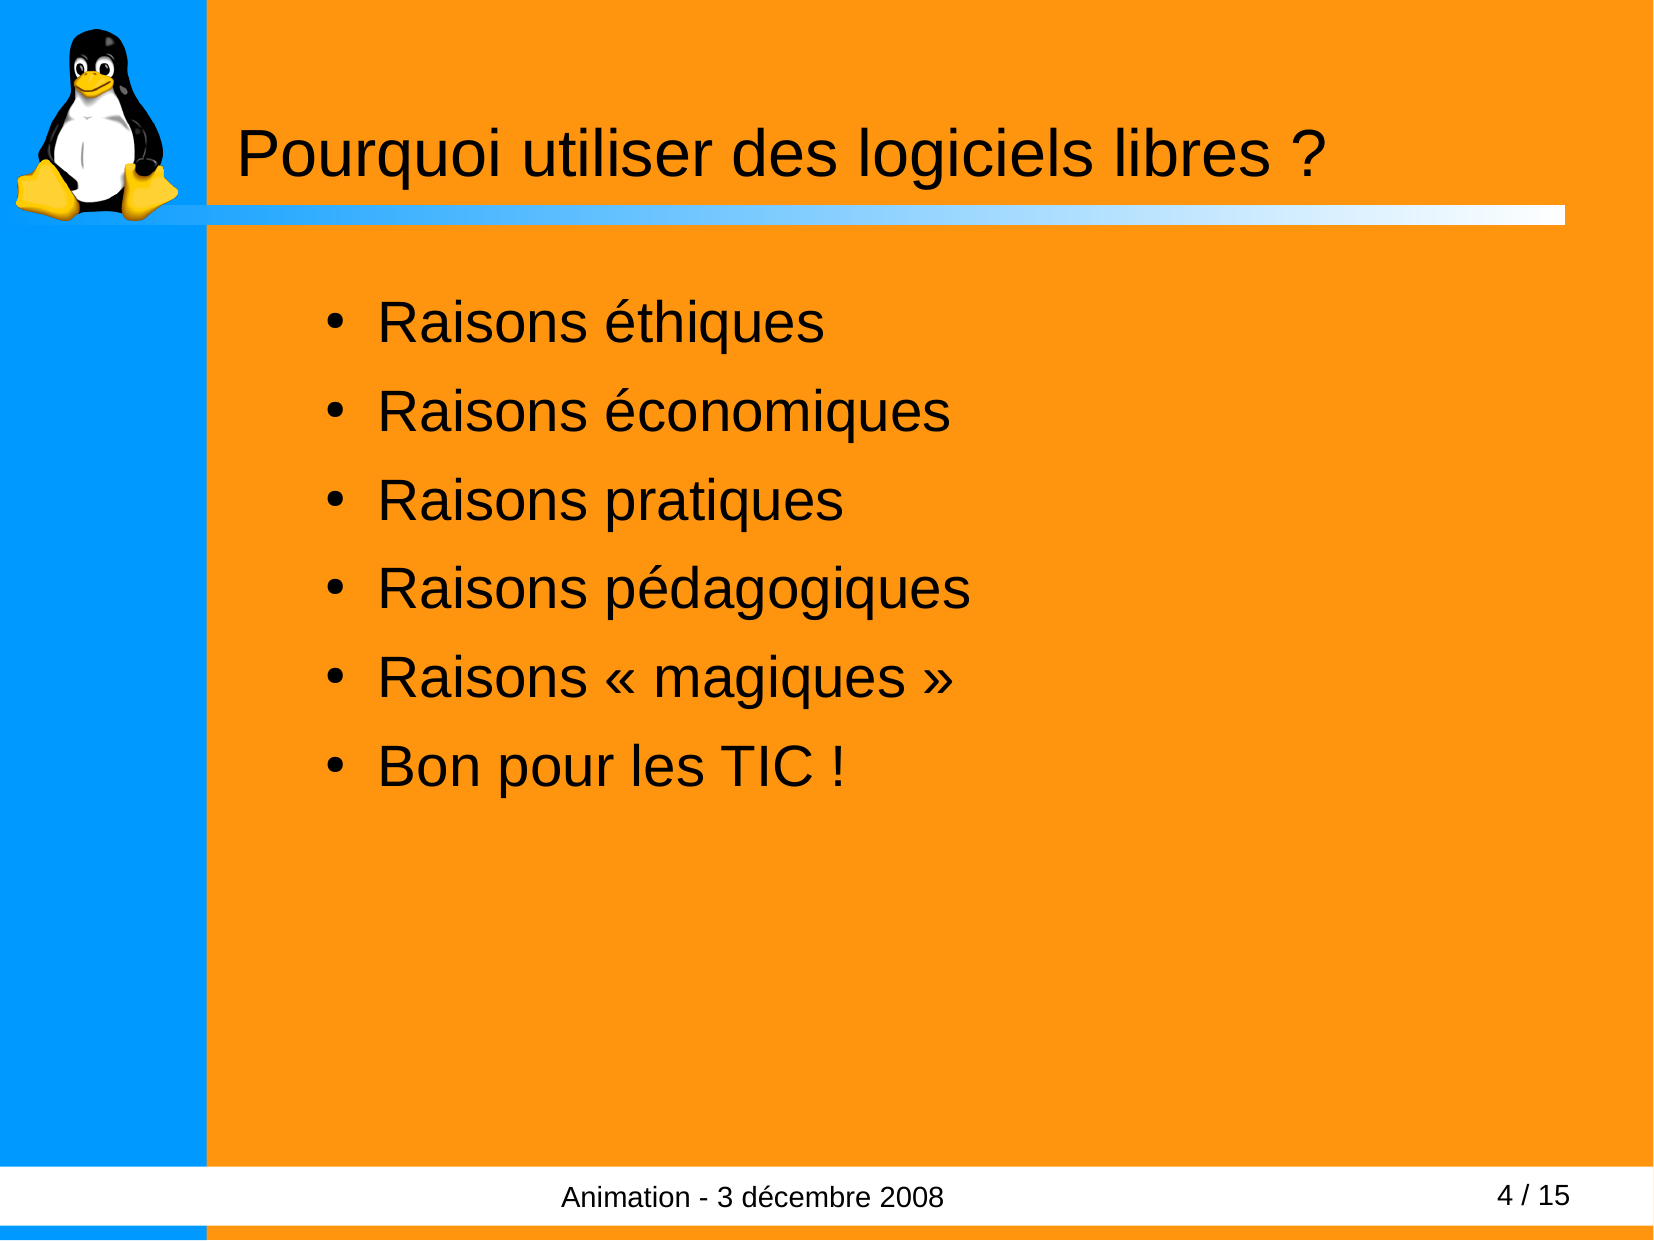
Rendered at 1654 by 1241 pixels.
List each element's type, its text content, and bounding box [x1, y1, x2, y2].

title Pourquoi utiliser des logiciels libres ? [236, 49, 1571, 257]
list Raisons éthiques Raisons économiques Raisons pratiques Raisons pédagogiques Raisons « magiques » Bon pour les TIC ! [236, 290, 1571, 1094]
picture [16, 29, 178, 221]
